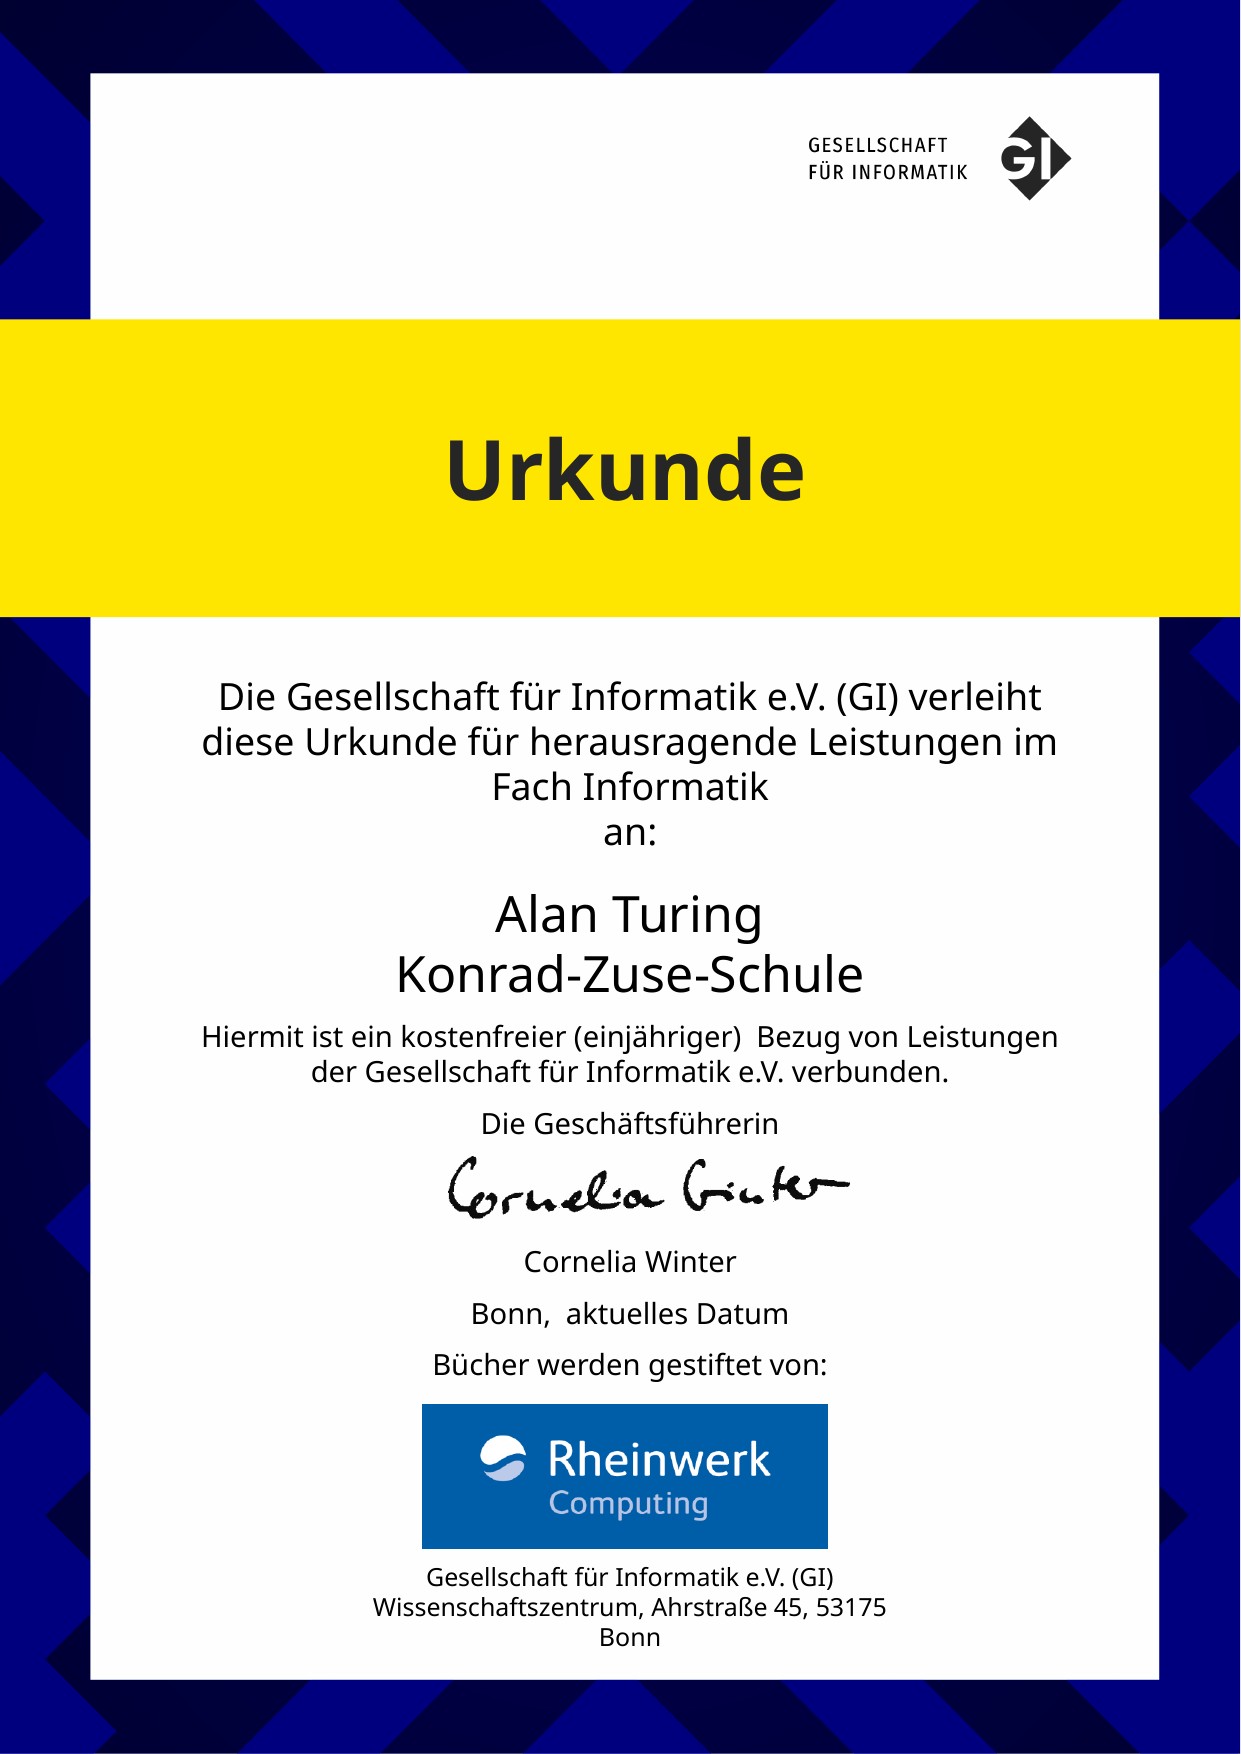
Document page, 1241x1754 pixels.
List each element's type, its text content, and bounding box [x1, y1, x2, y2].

text_box Gesellschaft für Informatik e.V. (GI) Wissenschaftszentrum, Ahrstraße 45, 53175 Bonn [338, 1568, 922, 1645]
picture [422, 1404, 828, 1549]
text_box Die Gesellschaft für Informatik e.V. (GI) verleiht diese Urkunde für herausragende Leistungen im Fach Informatik an: Alan Turing Konrad-Zuse-Schule Hiermit ist ein kostenfreier (einjähriger) Bezug von Leistungen der Gesellschaft für Informatik e.V. verbunden. Die Geschäftsführerin Cornelia Winter Bonn, aktuelles Datum Bücher werden gestiftet von: [180, 618, 1081, 1456]
picture [448, 1156, 850, 1219]
text_box Urkunde [0, 319, 1241, 618]
